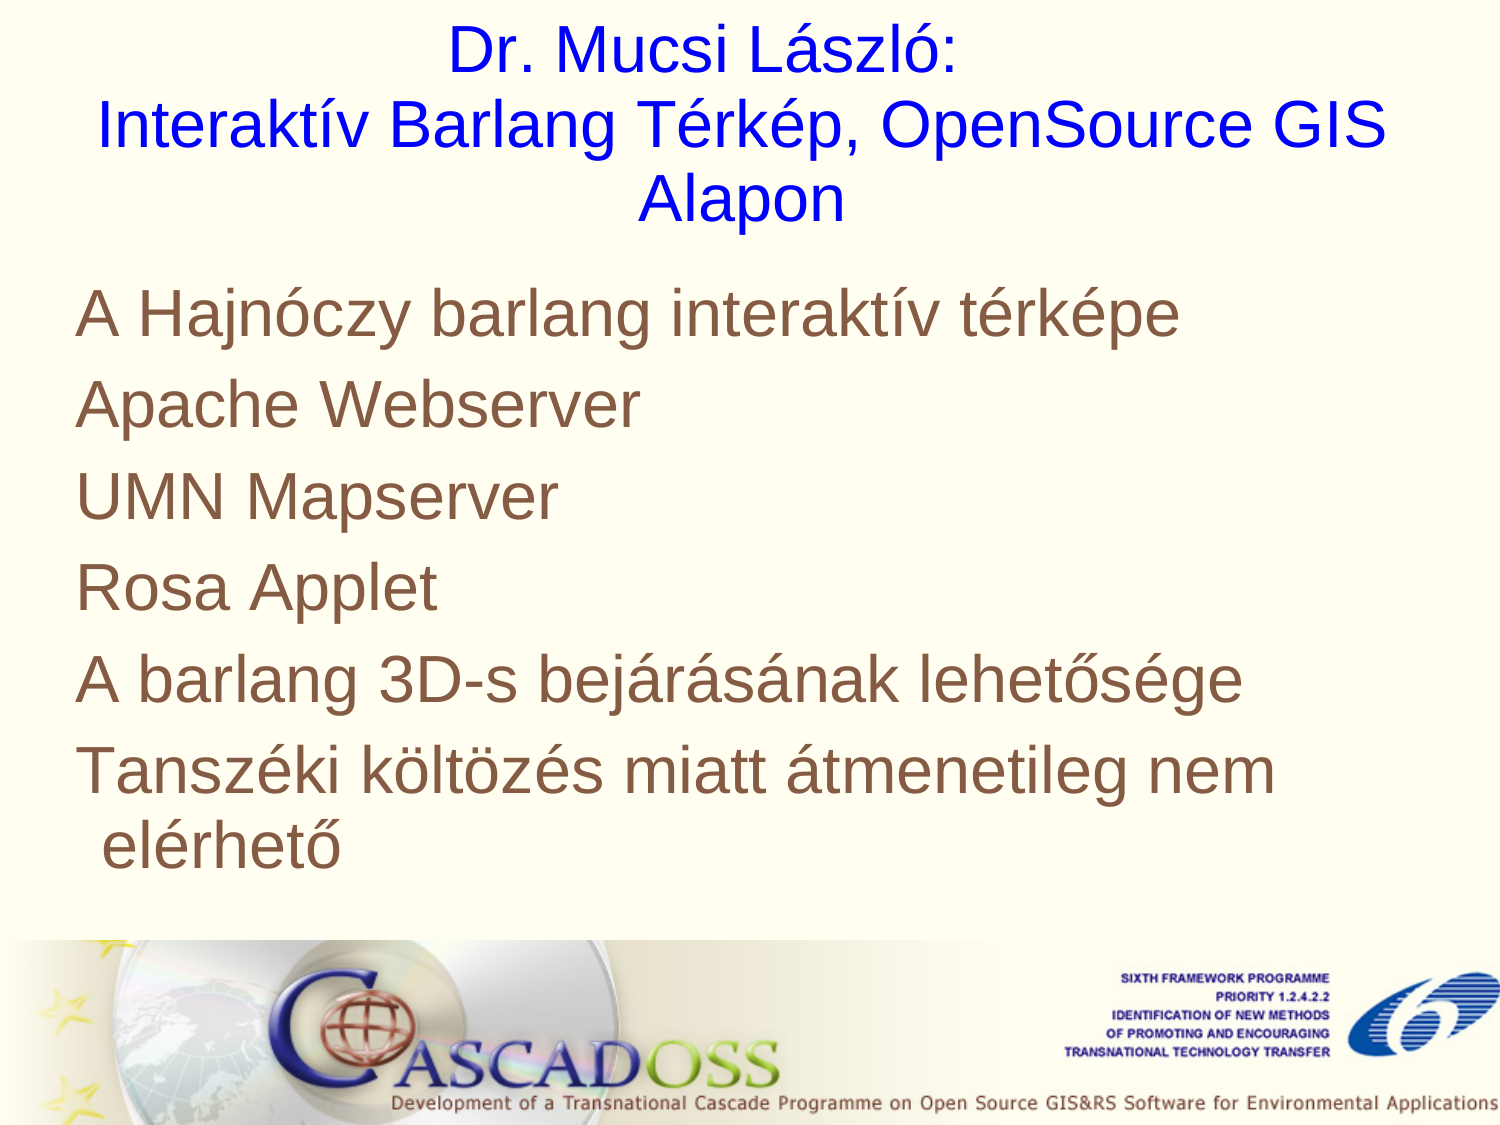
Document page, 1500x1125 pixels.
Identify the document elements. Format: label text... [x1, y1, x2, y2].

picture [0, 940, 1500, 1125]
title Dr. Mucsi László: Interaktív Barlang Térkép, OpenSource GIS Alapon [67, 11, 1418, 237]
subtitle A Hajnóczy barlang interaktív térképe Apache Webserver UMN Mapserver Rosa Applet A barlang 3D-s bejárásának lehetősége Tanszéki költözés miatt átmenetileg nem elérhető [75, 215, 1425, 944]
